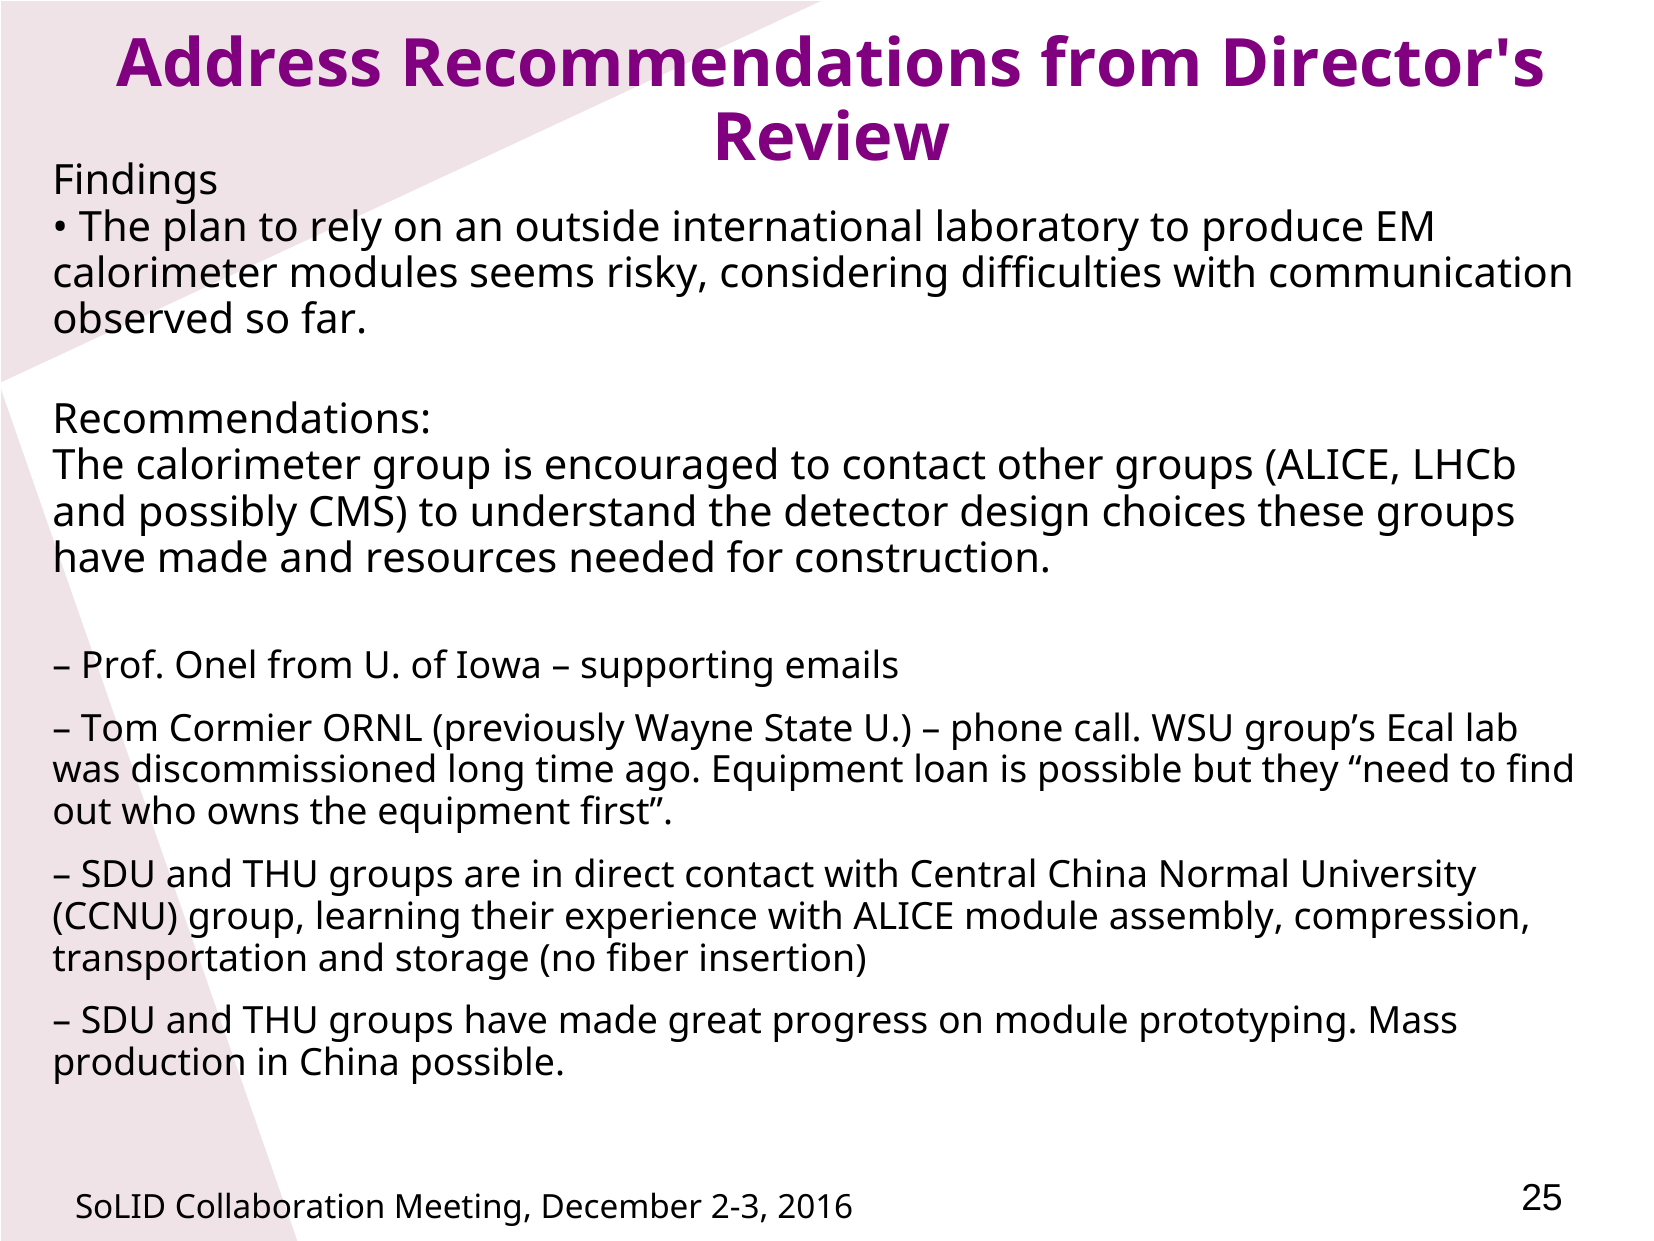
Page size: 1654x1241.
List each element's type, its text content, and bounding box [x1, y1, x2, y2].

text_box – Prof. Onel from U. of Iowa – supporting emails – Tom Cormier ORNL (previously Wayne State U.) – phone call. WSU group’s Ecal lab was discommissioned long time ago. Equipment loan is possible but they “need to find out who owns the equipment first”. – SDU and THU groups are in direct contact with Central China Normal University (CCNU) group, learning their experience with ALICE module assembly, compression, transportation and storage (no fiber insertion) – SDU and THU groups have made great progress on module prototyping. Mass production in China possible. [37, 637, 1613, 1126]
text_box Findings • The plan to rely on an outside international laboratory to produce EM calorimeter modules seems risky, considering difficulties with communication observed so far. [37, 158, 1651, 355]
text_box Recommendations: The calorimeter group is encouraged to contact other groups (ALICE, LHCb and possibly CMS) to understand the detector design choices these groups have made and resources needed for construction. [37, 388, 1613, 637]
title Address Recommendations from Director's Review [0, 19, 1653, 158]
